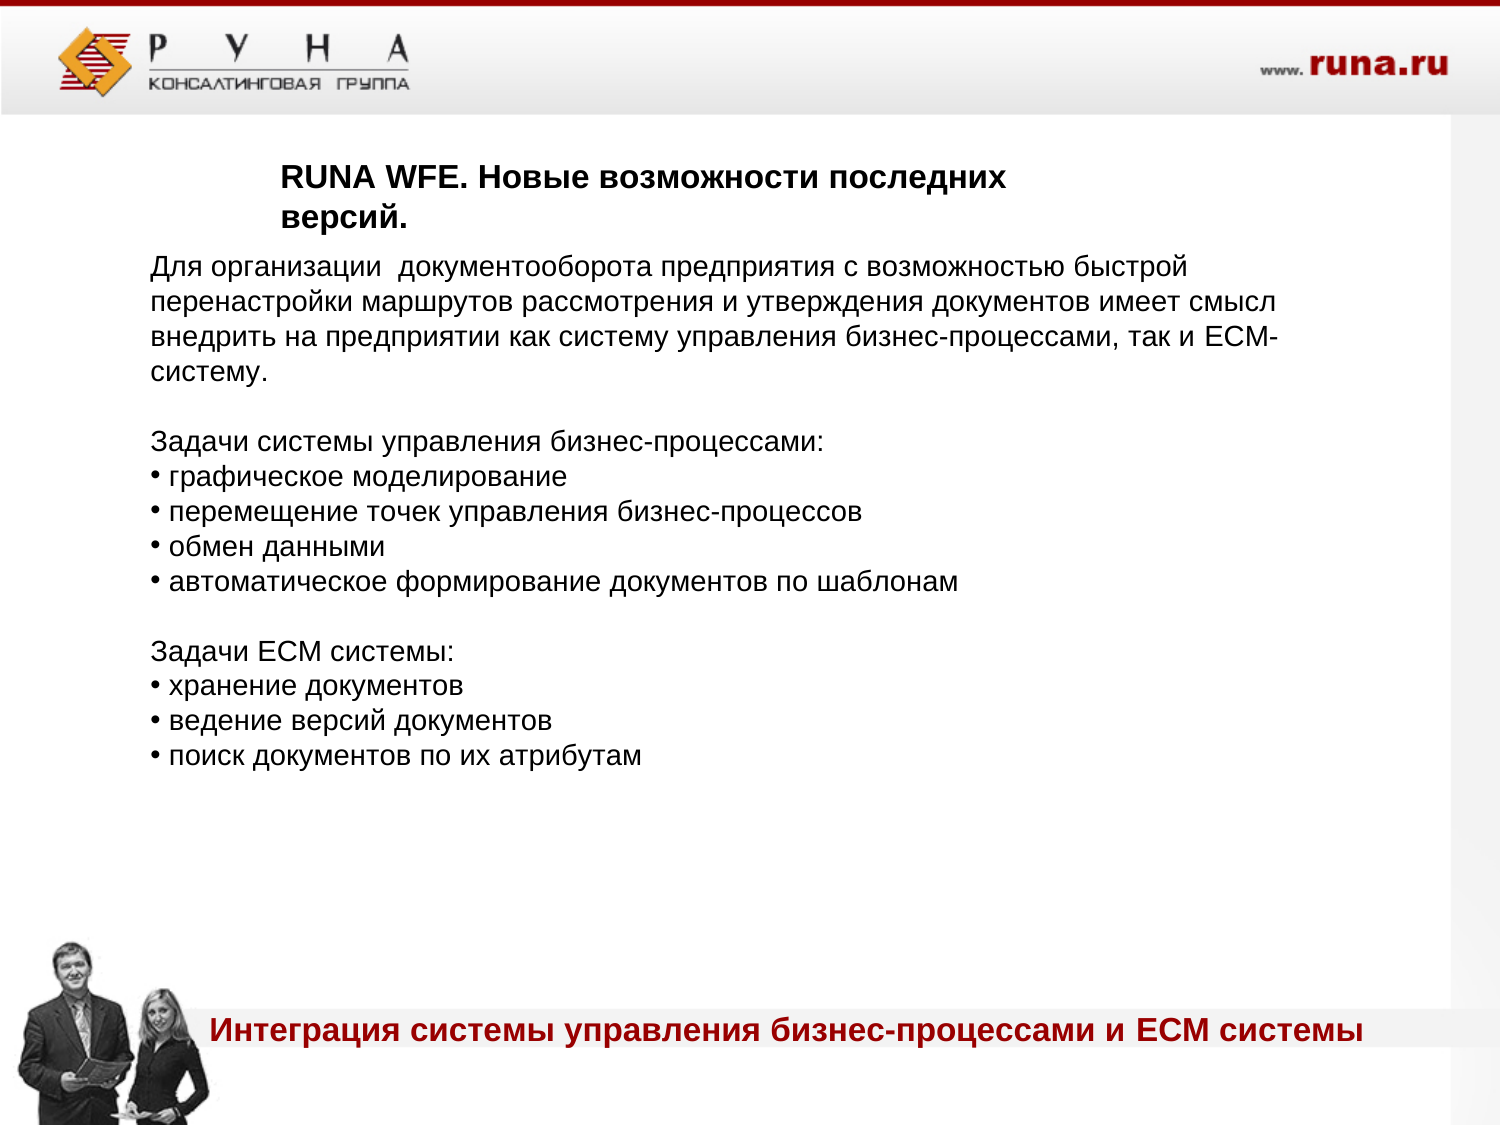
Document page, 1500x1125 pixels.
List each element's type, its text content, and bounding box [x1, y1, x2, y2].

text_box Для организации документооборота предприятия с возможностью быстрой перенастройки маршрутов рассмотрения и утверждения документов имеет смысл внедрить на предприятии как систему управления бизнес-процессами, так и ECM-систему. Задачи системы управления бизнес-процессами: графическое моделирование перемещение точек управления бизнес-процессов обмен данными автоматическое формирование документов по шаблонам Задачи ECM системы: хранение документов ведение версий документов поиск документов по их атрибутам [135, 239, 1377, 815]
text_box Интеграция системы управления бизнес-процессами и ECM системы [194, 1000, 1412, 1048]
text_box RUNA WFE. Новые возможности последних версий. [265, 147, 1159, 203]
picture [0, 0, 1500, 1125]
